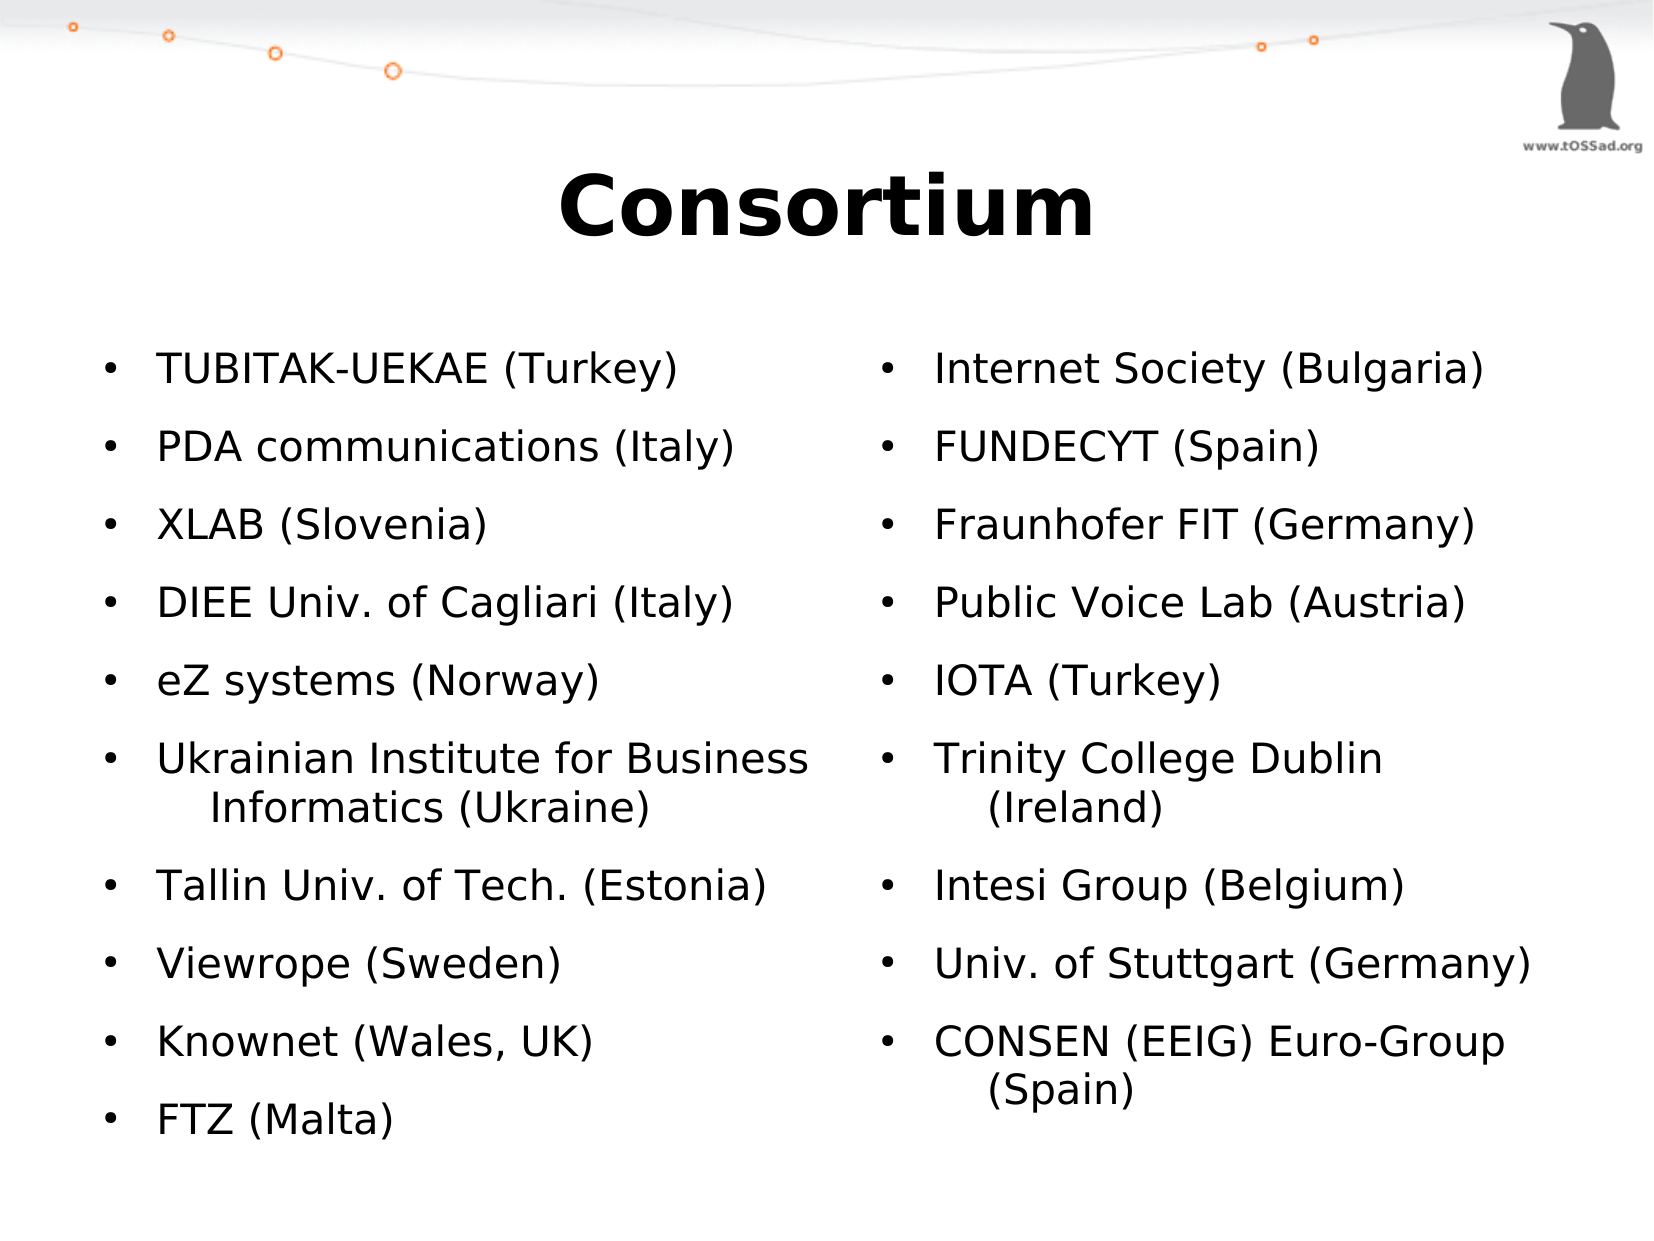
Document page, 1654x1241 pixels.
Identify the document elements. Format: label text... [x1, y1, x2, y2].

picture [0, 0, 1654, 157]
title Consortium [121, 102, 1534, 311]
list Internet Society (Bulgaria) FUNDECYT (Spain) Fraunhofer FIT (Germany) Public Voice Lab (Austria) IOTA (Turkey) Trinity College Dublin (Ireland) Intesi Group (Belgium) Univ. of Stuttgart (Germany) CONSEN (EEIG) Euro-Group (Spain) [845, 344, 1535, 1127]
list TUBITAK-UEKAE (Turkey) PDA communications (Italy) XLAB (Slovenia) DIEE Univ. of Cagliari (Italy) eZ systems (Norway) Ukrainian Institute for Business Informatics (Ukraine) Tallin Univ. of Tech. (Estonia) Viewrope (Sweden) Knownet (Wales, UK) FTZ (Malta) [67, 344, 811, 1144]
